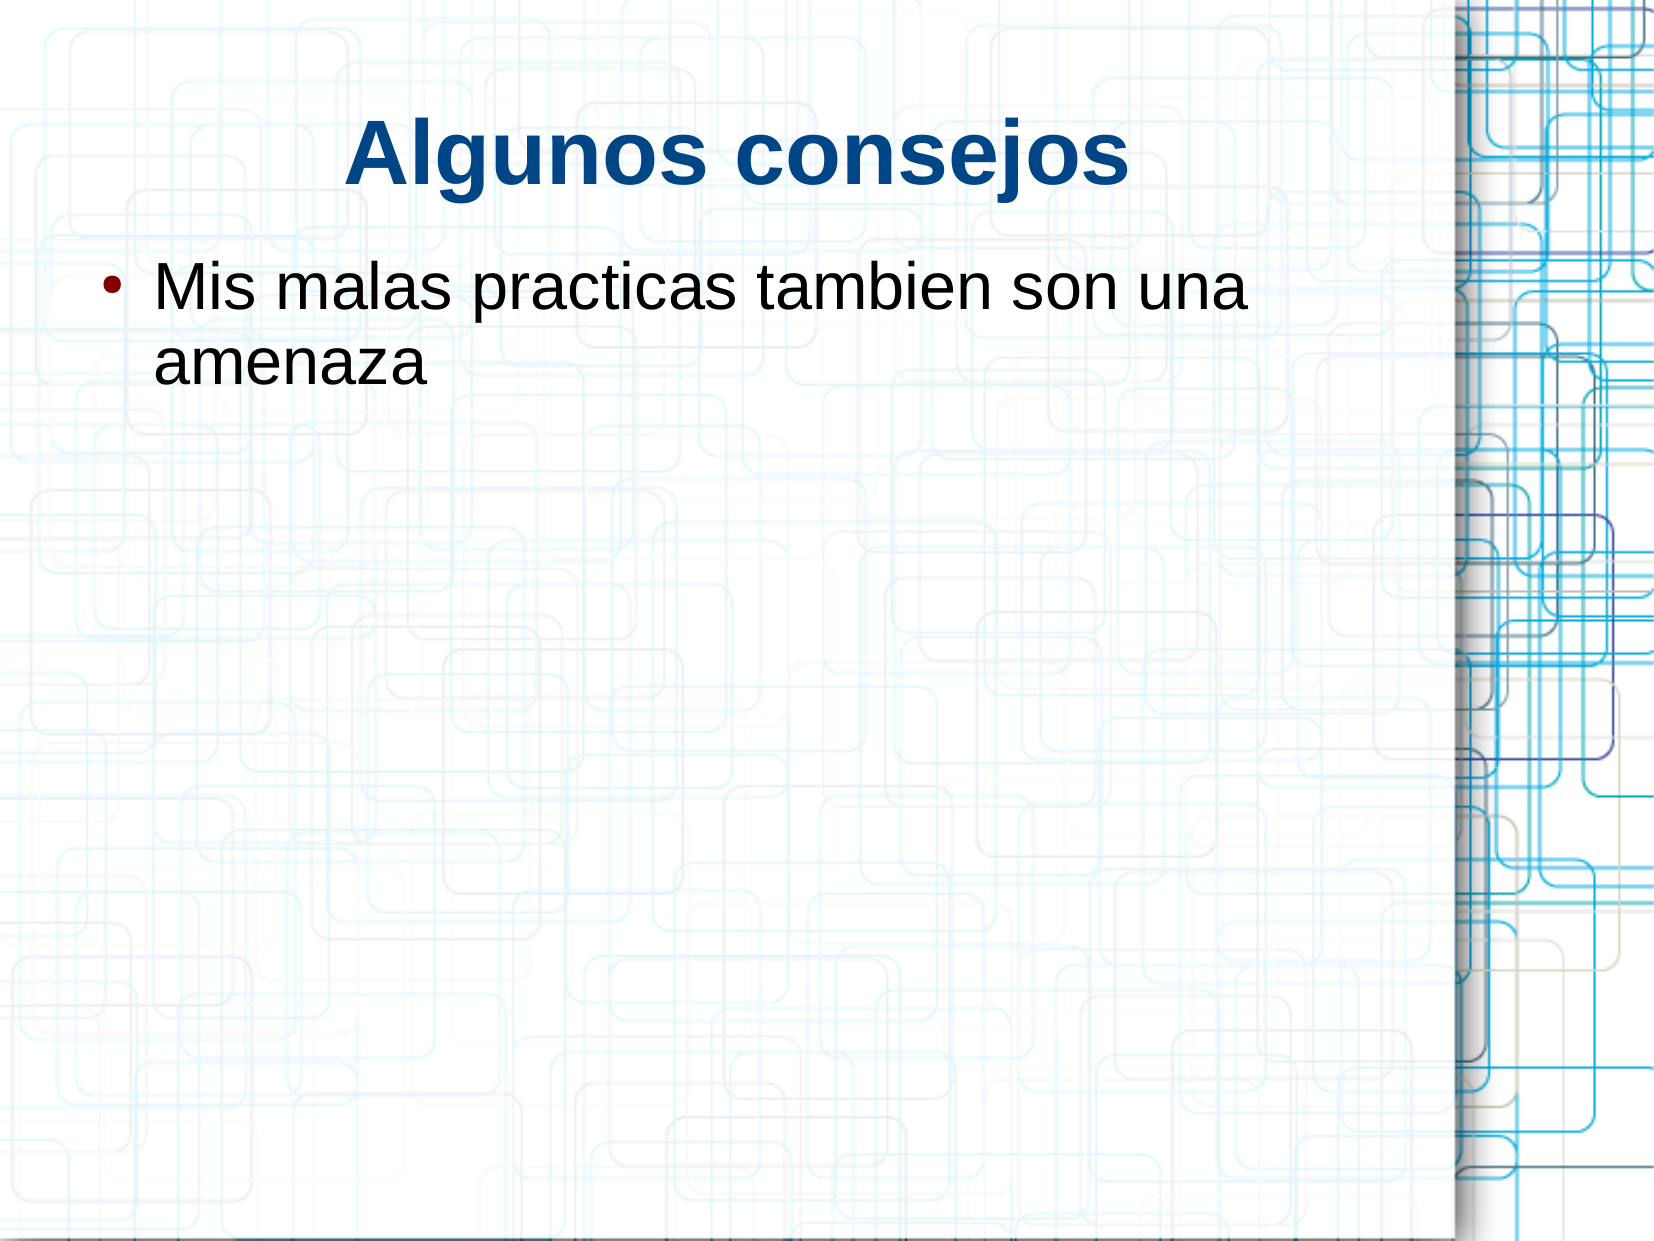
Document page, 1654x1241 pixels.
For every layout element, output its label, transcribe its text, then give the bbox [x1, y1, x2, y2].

list Mis malas practicas tambien son una amenaza [82, 249, 1418, 1054]
title Algunos consejos [59, 56, 1418, 250]
picture [0, 0, 1654, 1241]
